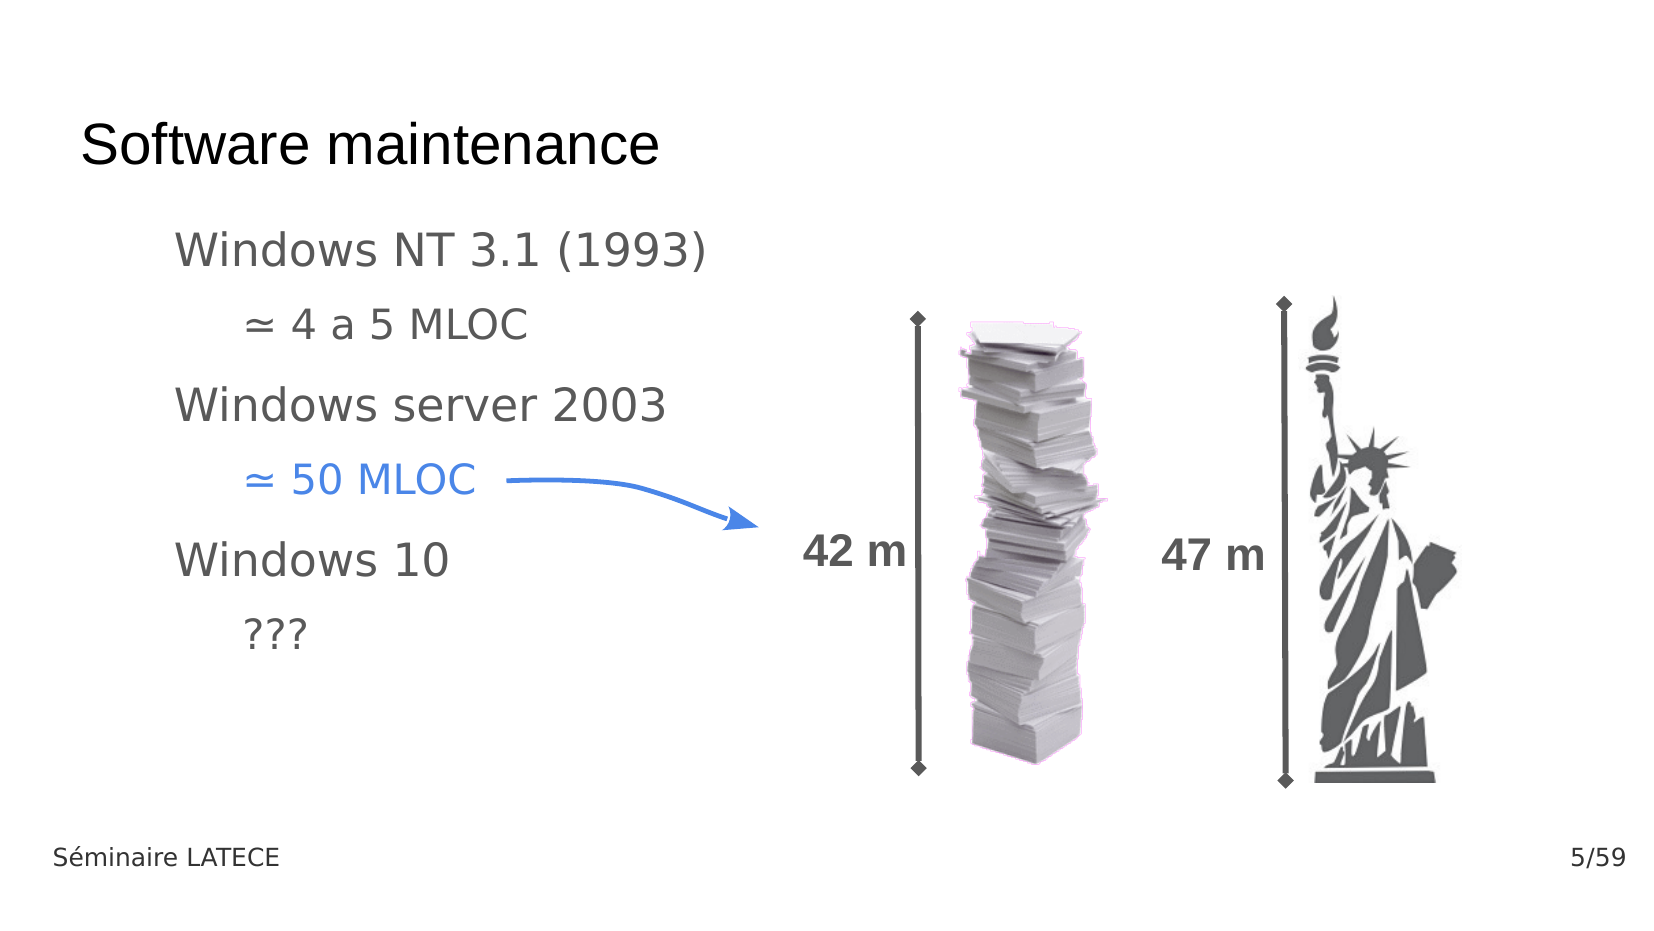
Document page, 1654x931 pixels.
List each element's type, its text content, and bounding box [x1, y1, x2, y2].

picture [1298, 295, 1462, 783]
text_box 47 m [1146, 501, 1299, 584]
list Windows NT 3.1 (1993) ≃ 4 a 5 MLOC Windows server 2003 ≃ 50 MLOC Windows 10 ??? [157, 223, 1578, 797]
text_box 42 m [771, 497, 923, 580]
title Software maintenance [80, 97, 1479, 192]
picture [938, 305, 1117, 783]
